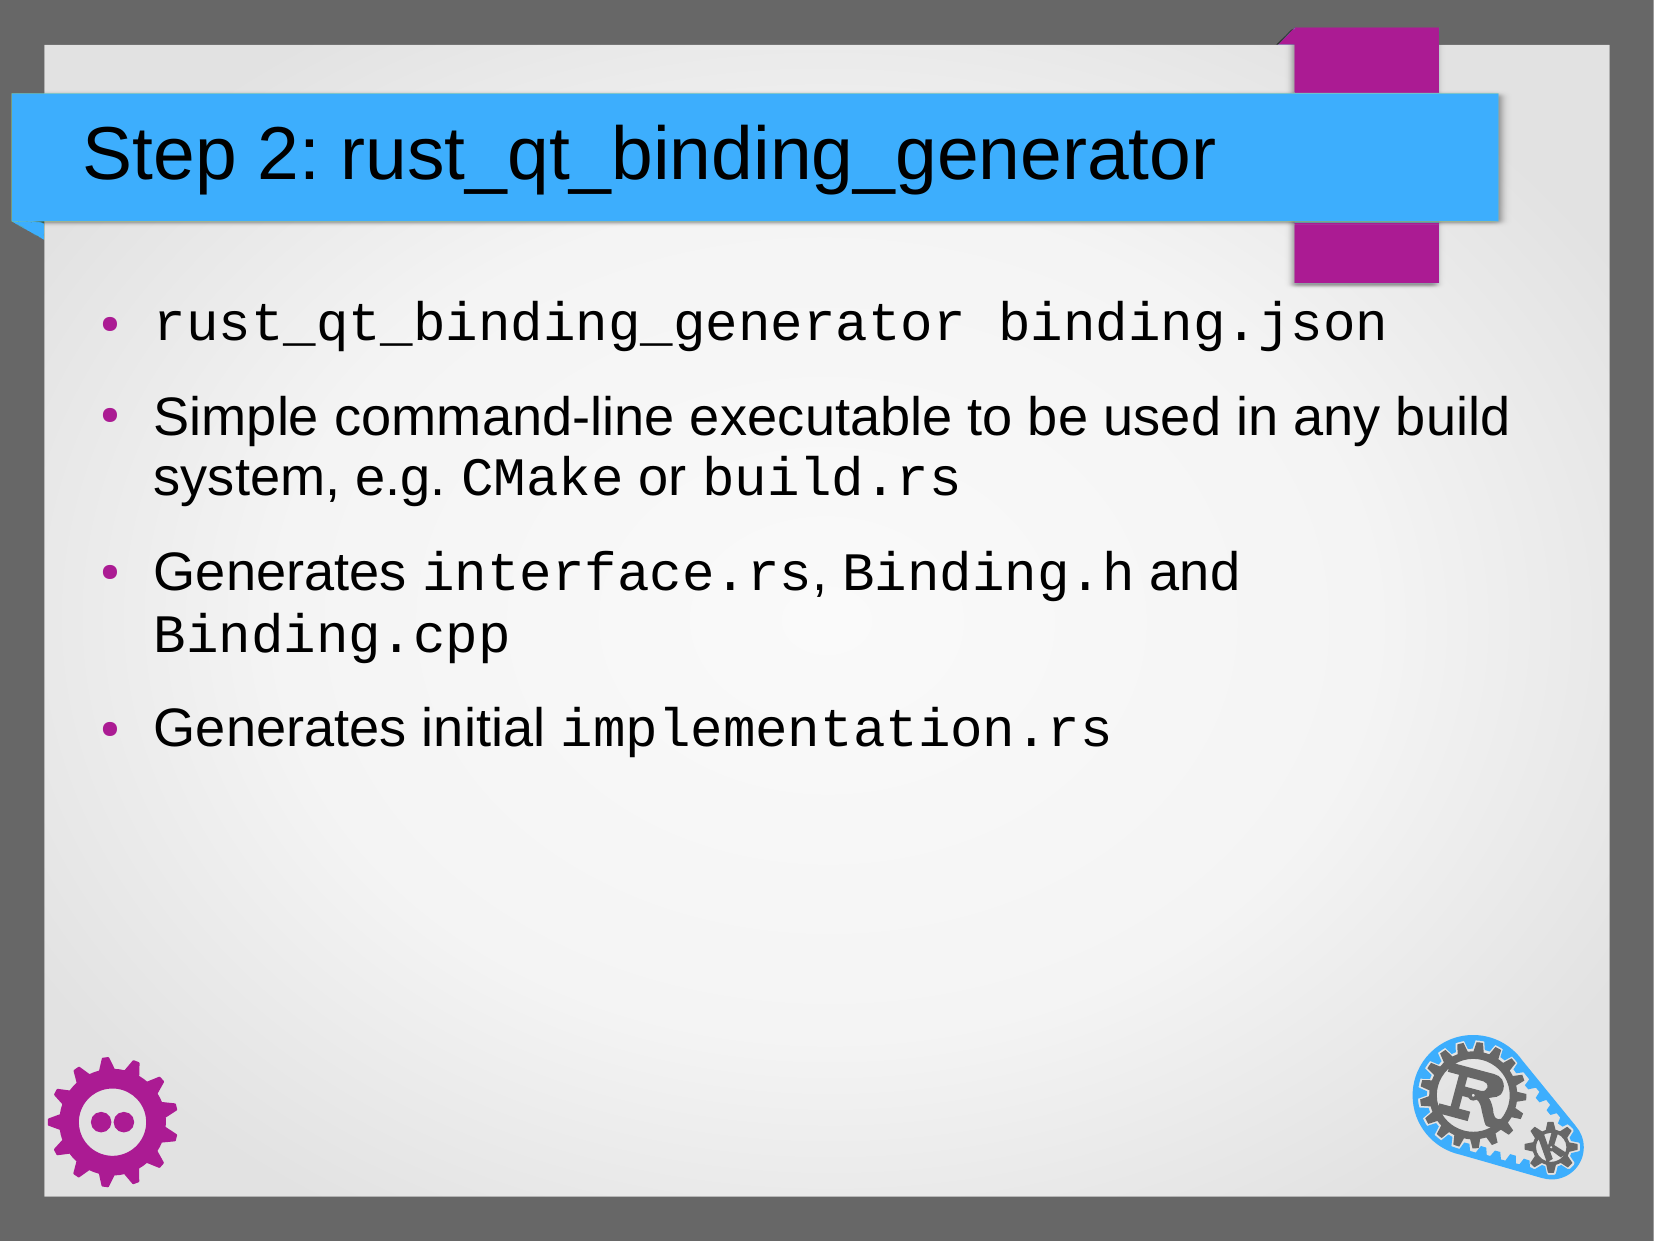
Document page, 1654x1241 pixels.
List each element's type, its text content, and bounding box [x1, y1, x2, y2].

title Step 2: rust_qt_binding_generator [82, 94, 1264, 213]
picture [0, 0, 1654, 1241]
list rust_qt_binding_generator binding.json Simple command-line executable to be used in any build system, e.g. CMake or build.rs Generates interface.rs, Binding.h and Binding.cpp Generates initial implementation.rs [82, 295, 1571, 1015]
